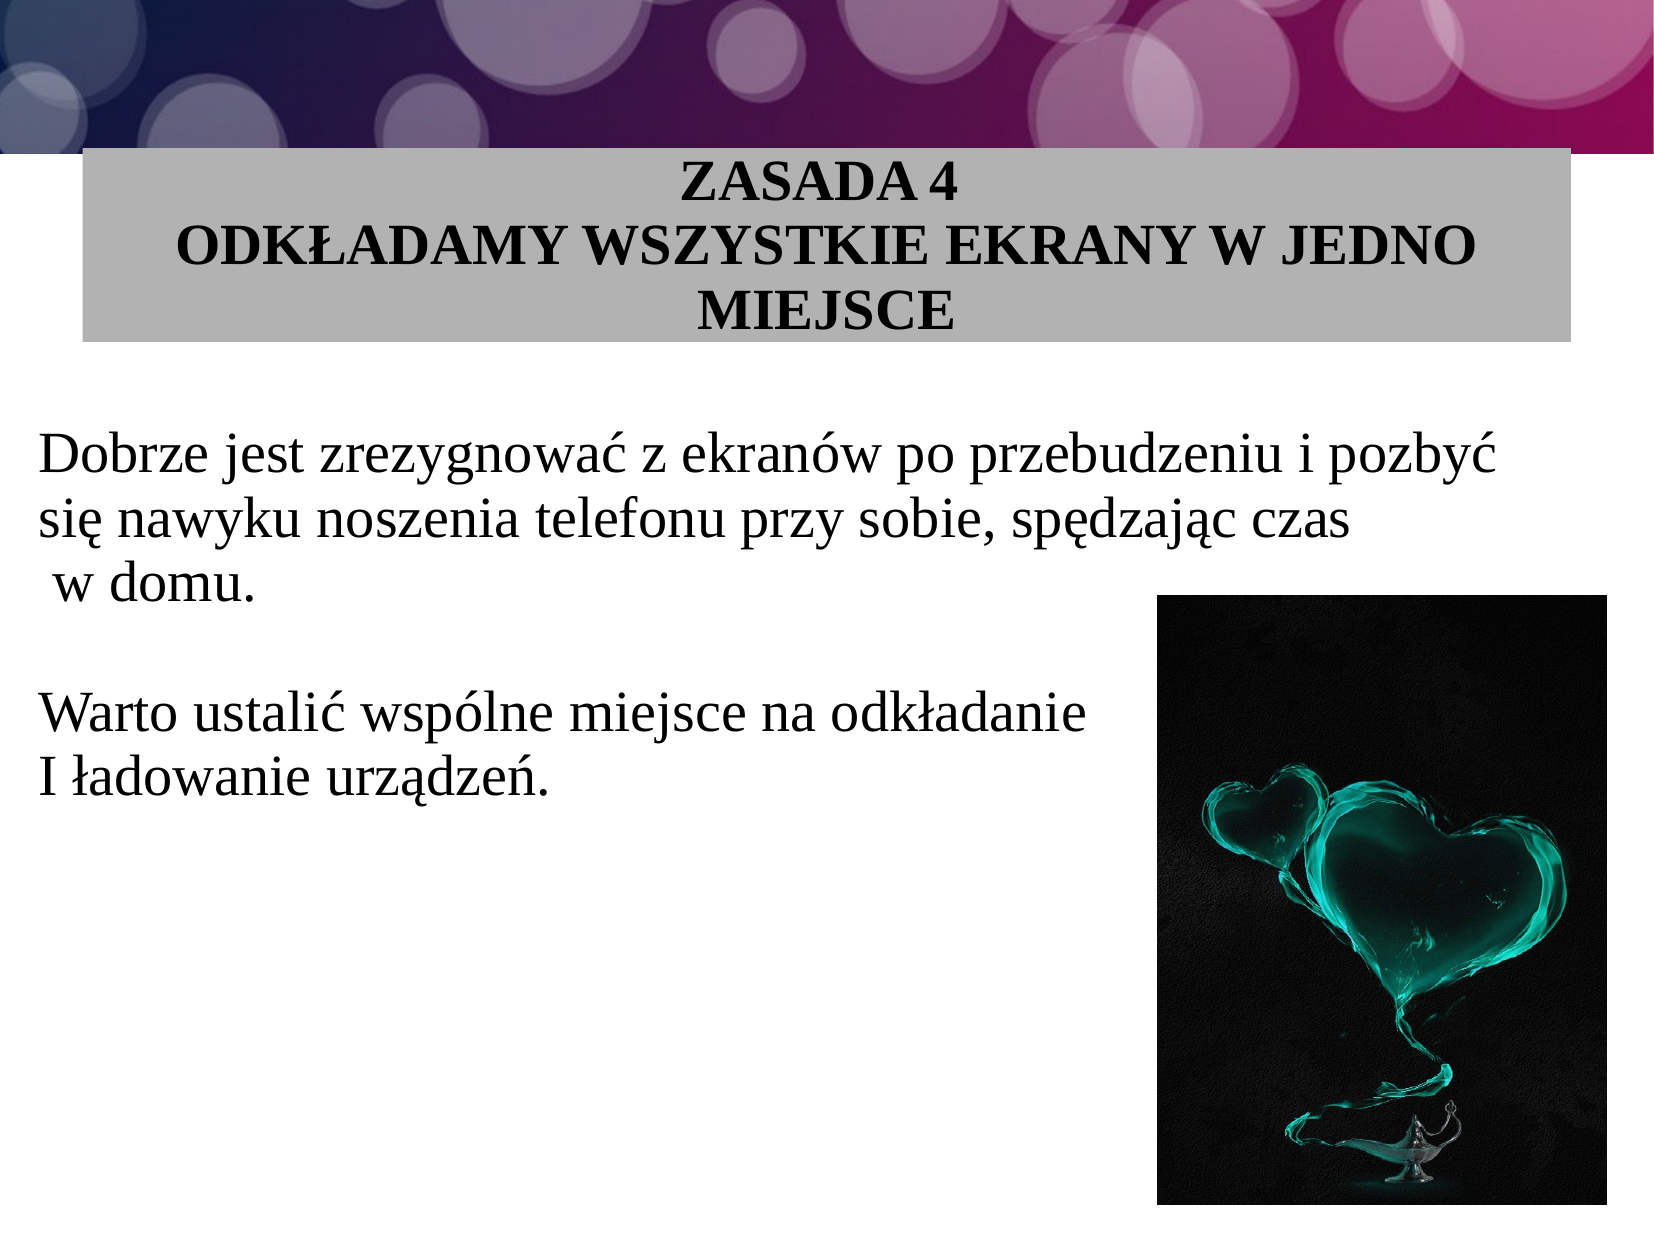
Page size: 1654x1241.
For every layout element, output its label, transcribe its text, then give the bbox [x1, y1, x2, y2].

title ZASADA 4 ODKŁADAMY WSZYSTKIE EKRANY W JEDNO MIEJSCE [82, 148, 1571, 342]
picture [0, 0, 1654, 154]
text_box Dobrze jest zrezygnować z ekranów po przebudzeniu i pozbyć się nawyku noszenia telefonu przy sobie, spędzając czas w domu. Warto ustalić wspólne miejsce na odkładanie I ładowanie urządzeń. [23, 413, 1583, 969]
picture [1157, 595, 1607, 1205]
